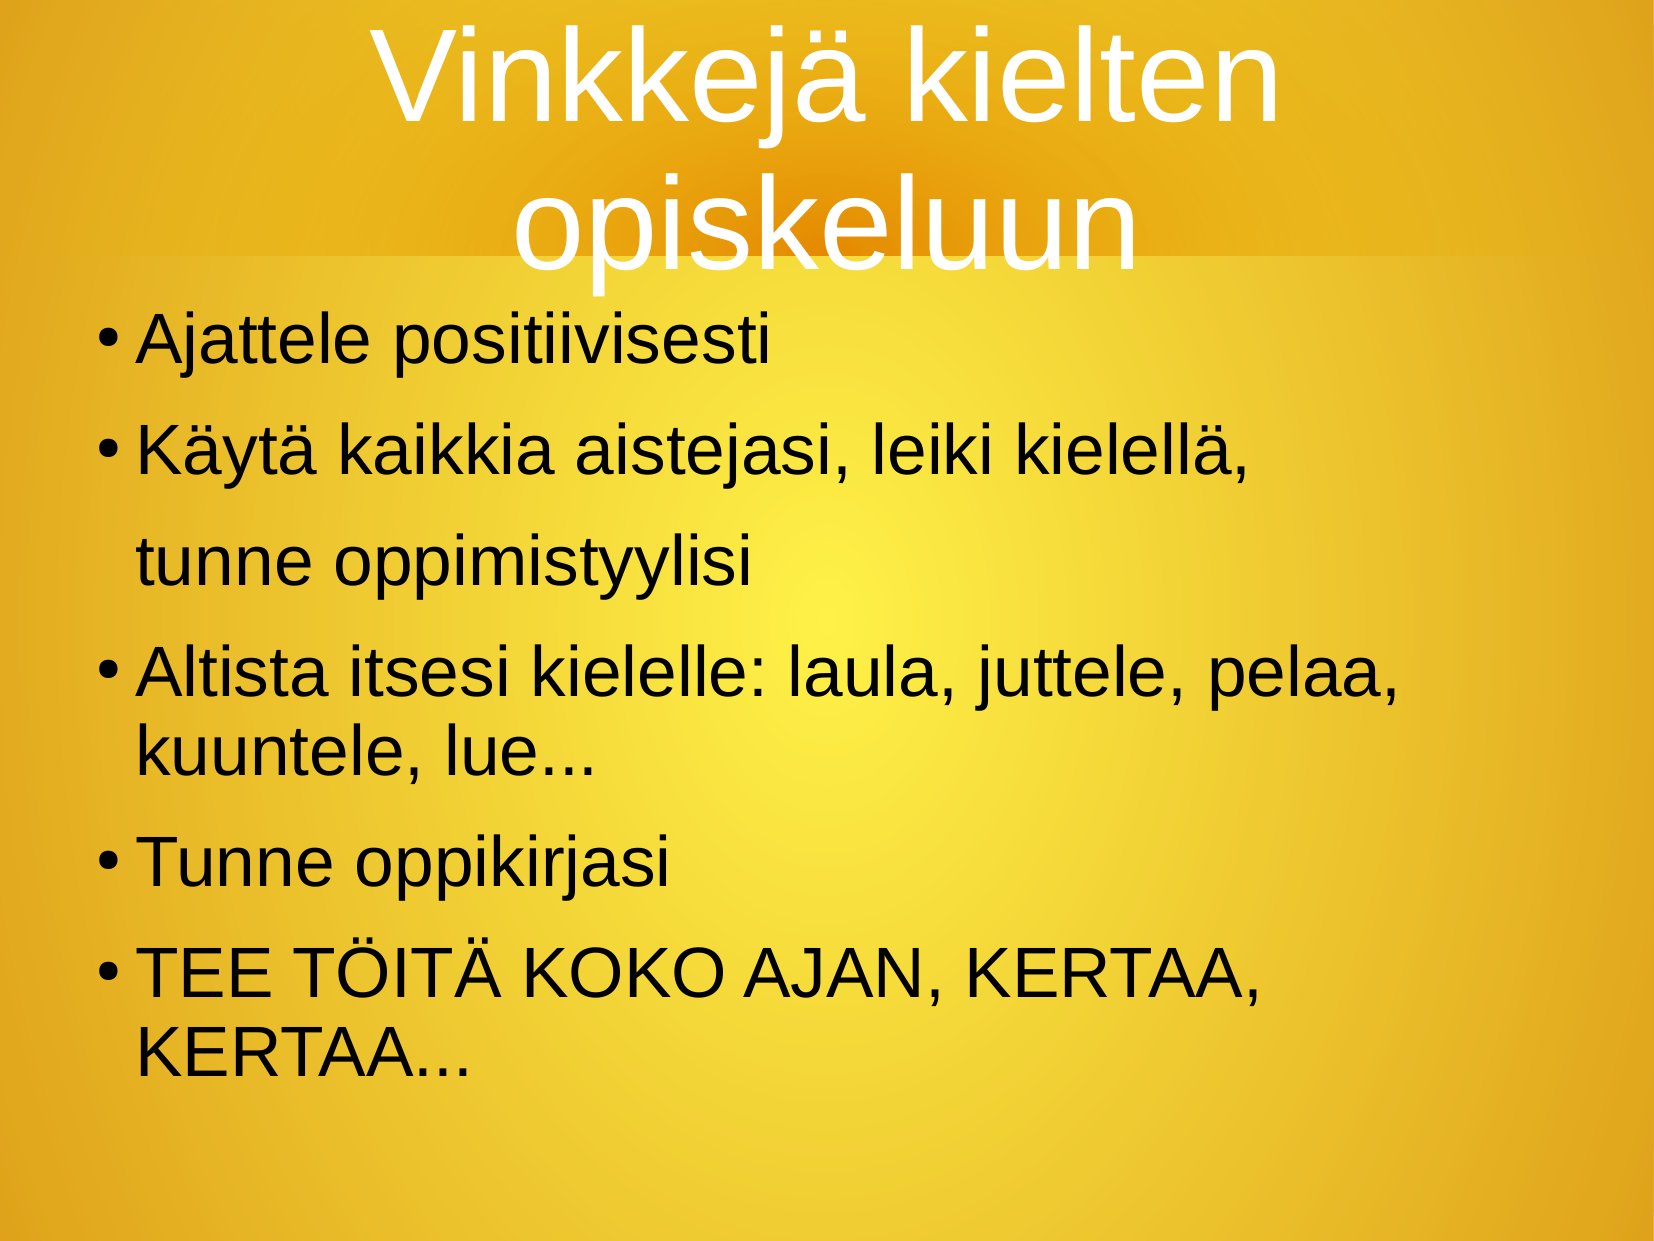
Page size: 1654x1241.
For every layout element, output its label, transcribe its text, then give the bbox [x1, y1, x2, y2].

title Vinkkejä kielten opiskeluun [82, 2, 1571, 298]
list Ajattele positiivisesti Käytä kaikkia aistejasi, leiki kielellä, tunne oppimistyylisi Altista itsesi kielelle: laula, juttele, pelaa, kuuntele, lue... Tunne oppikirjasi TEE TÖITÄ KOKO AJAN, KERTAA, KERTAA... [82, 299, 1536, 1093]
